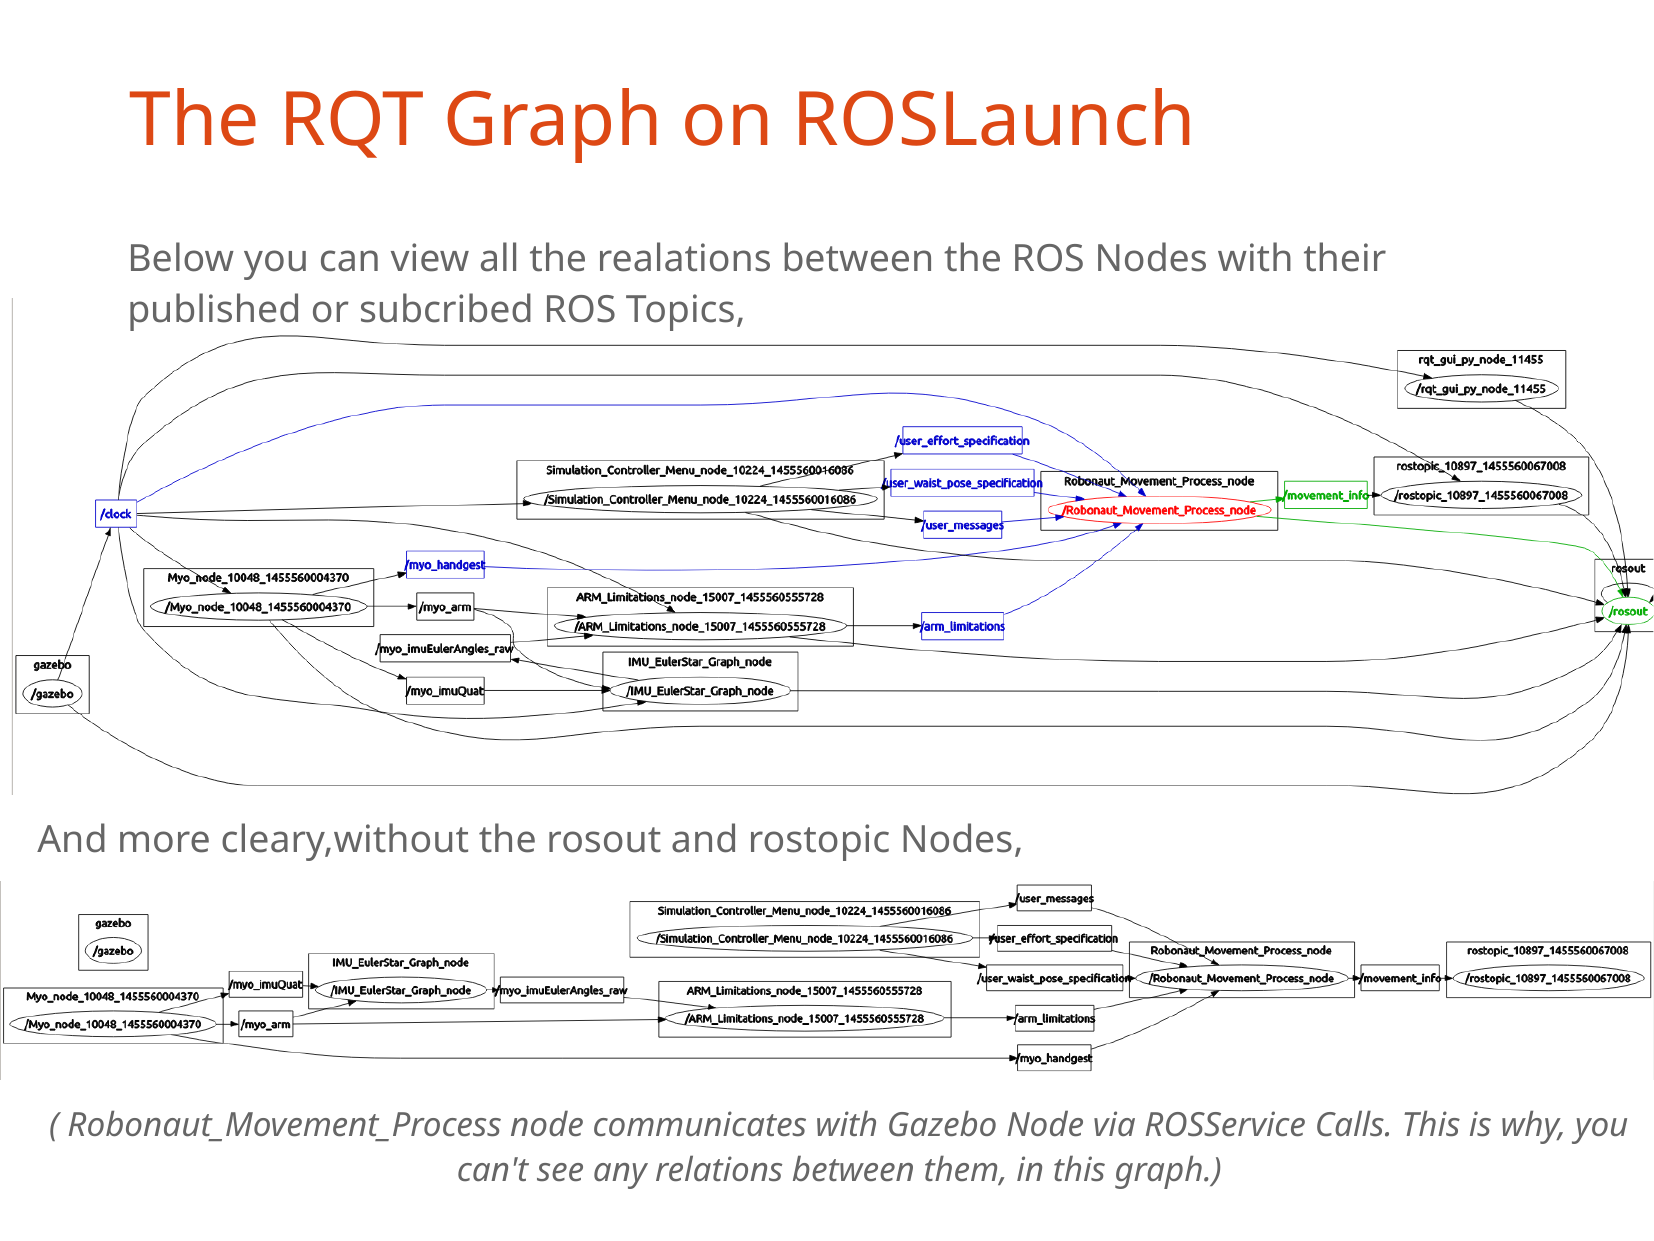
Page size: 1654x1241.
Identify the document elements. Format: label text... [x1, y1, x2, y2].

subtitle Below you can view all the realations between the ROS Nodes with their published or subcribed ROS Topics, [127, 175, 1516, 391]
text_box ( Robonaut_Movement_Process node communicates with Gazebo Node via ROSService Calls. This is why, you can't see any relations between them, in this graph.) [30, 1108, 1651, 1184]
text_box And more cleary,without the rosout and rostopic Nodes, [37, 730, 1426, 881]
picture [0, 881, 1654, 1081]
picture [11, 298, 1654, 796]
title The RQT Graph on ROSLaunch [129, 53, 1518, 181]
